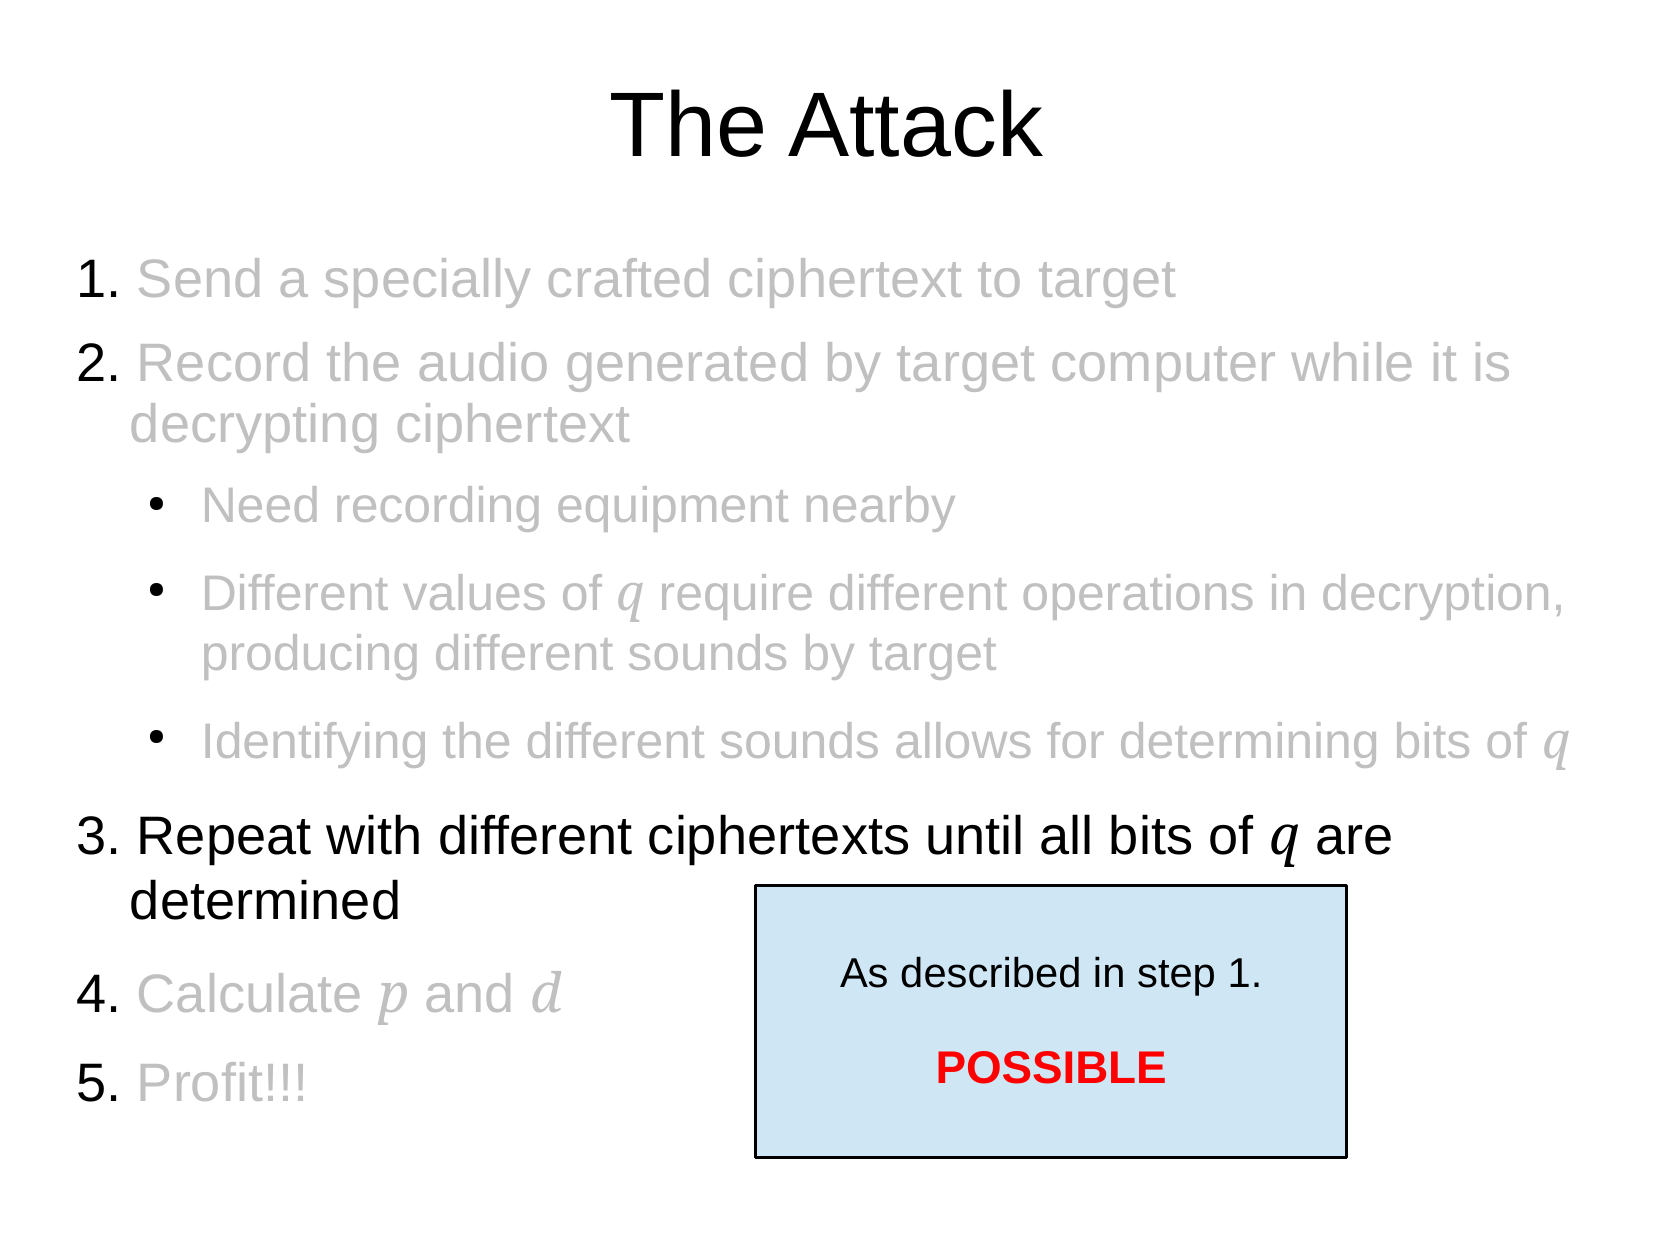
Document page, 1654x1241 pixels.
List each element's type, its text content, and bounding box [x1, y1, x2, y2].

title The Attack [82, 49, 1571, 201]
text_box As described in step 1. POSSIBLE [755, 885, 1347, 1158]
list Send a specially crafted ciphertext to target Record the audio generated by target computer while it is decrypting ciphertext Need recording equipment nearby Different values of q require different operations in decryption, producing different sounds by target Identifying the different sounds allows for determining bits of q Repeat with different ciphertexts until all bits of q are determined Calculate p and d Profit!!! [59, 248, 1595, 1130]
